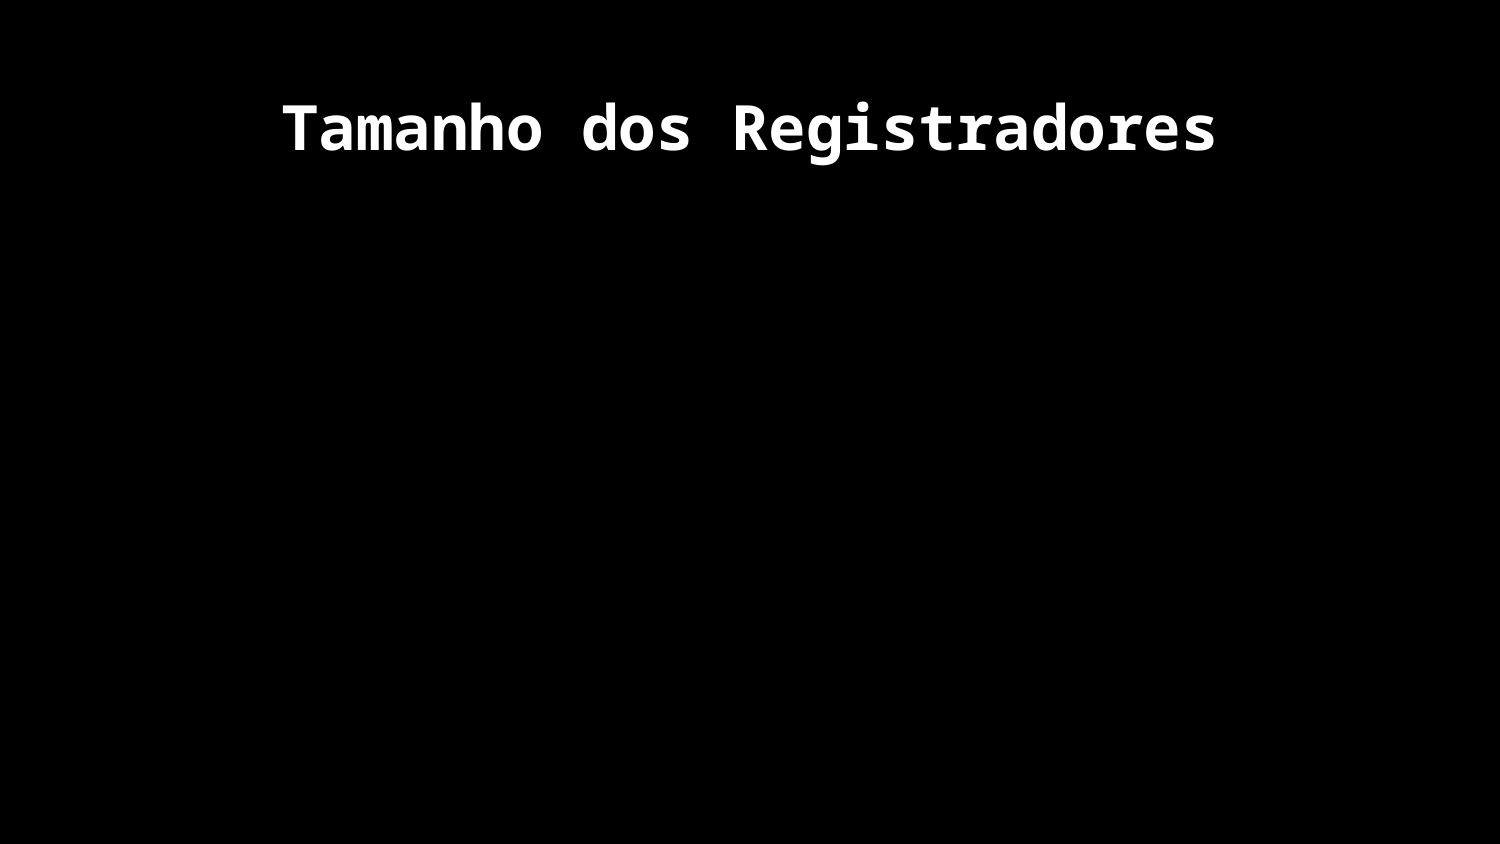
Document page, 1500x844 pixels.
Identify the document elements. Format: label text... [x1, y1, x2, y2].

title Tamanho dos Registradores [51, 72, 1449, 167]
